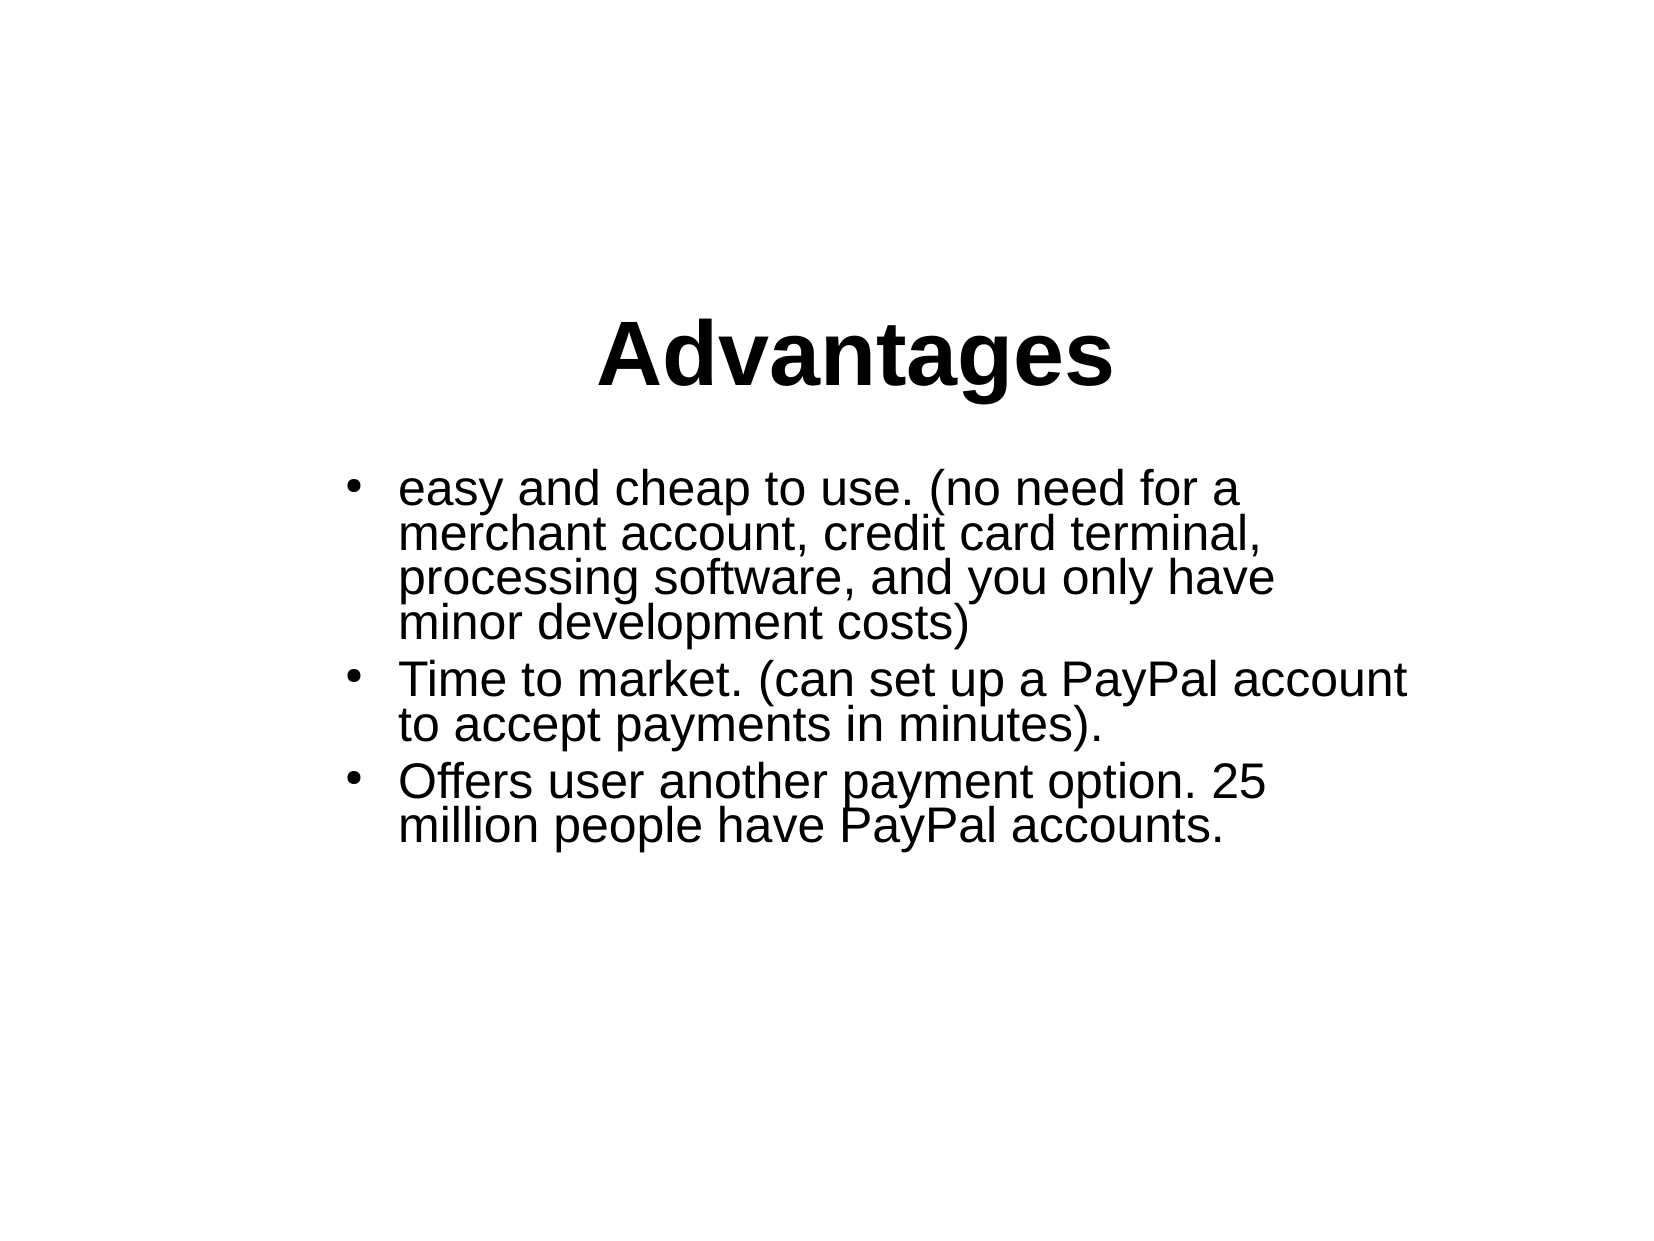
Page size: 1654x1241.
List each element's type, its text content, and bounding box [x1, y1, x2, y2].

list easy and cheap to use. (no need for a merchant account, credit card terminal, processing software, and you only have minor development costs) Time to market. (can set up a PayPal account to accept payments in minutes). Offers user another payment option. 25 million people have PayPal accounts. [312, 462, 1426, 1005]
title Advantages [312, 275, 1426, 433]
